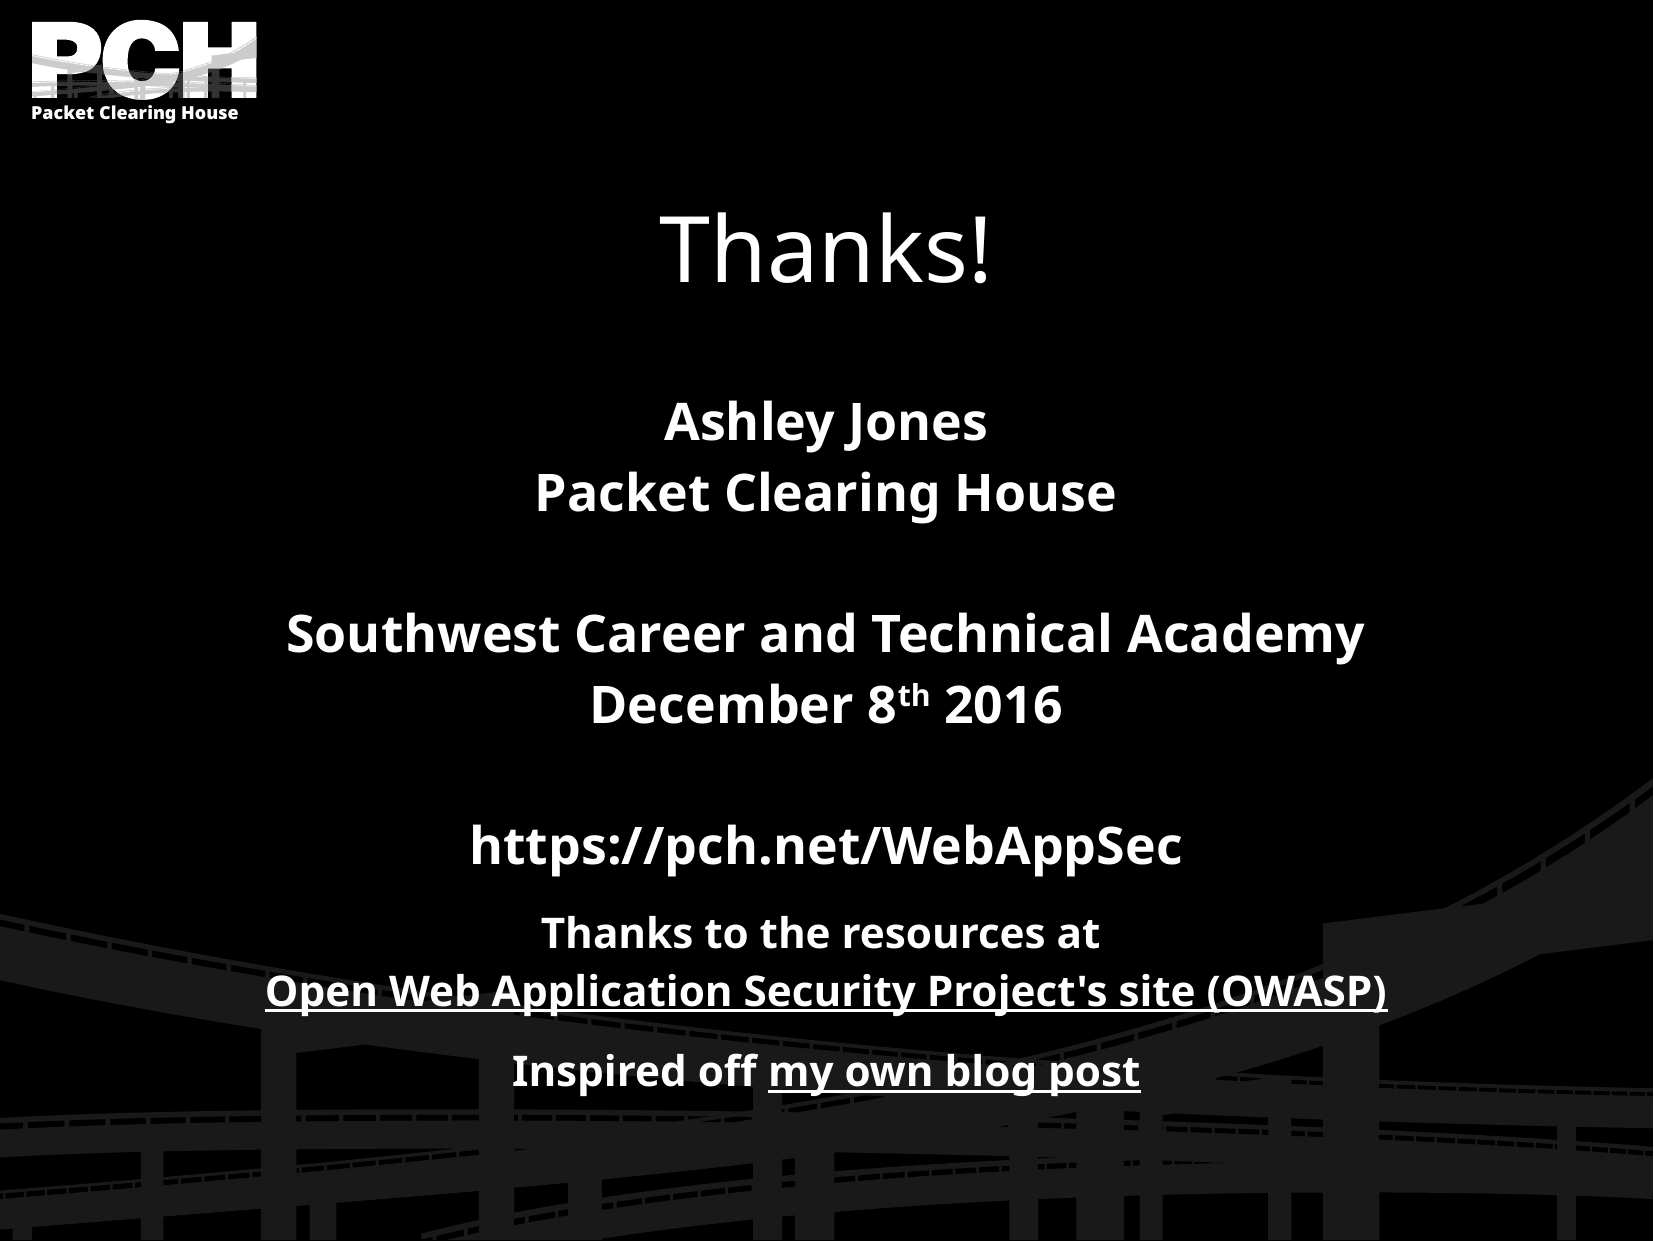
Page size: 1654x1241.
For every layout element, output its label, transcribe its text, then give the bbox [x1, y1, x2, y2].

list Ashley Jones Packet Clearing House Southwest Career and Technical Academy December 8th 2016 https://pch.net/WebAppSec Thanks to the resources at Open Web Application Security Project's site (OWASP) Inspired off my own blog post [82, 384, 1571, 1105]
title Thanks! [82, 143, 1571, 352]
